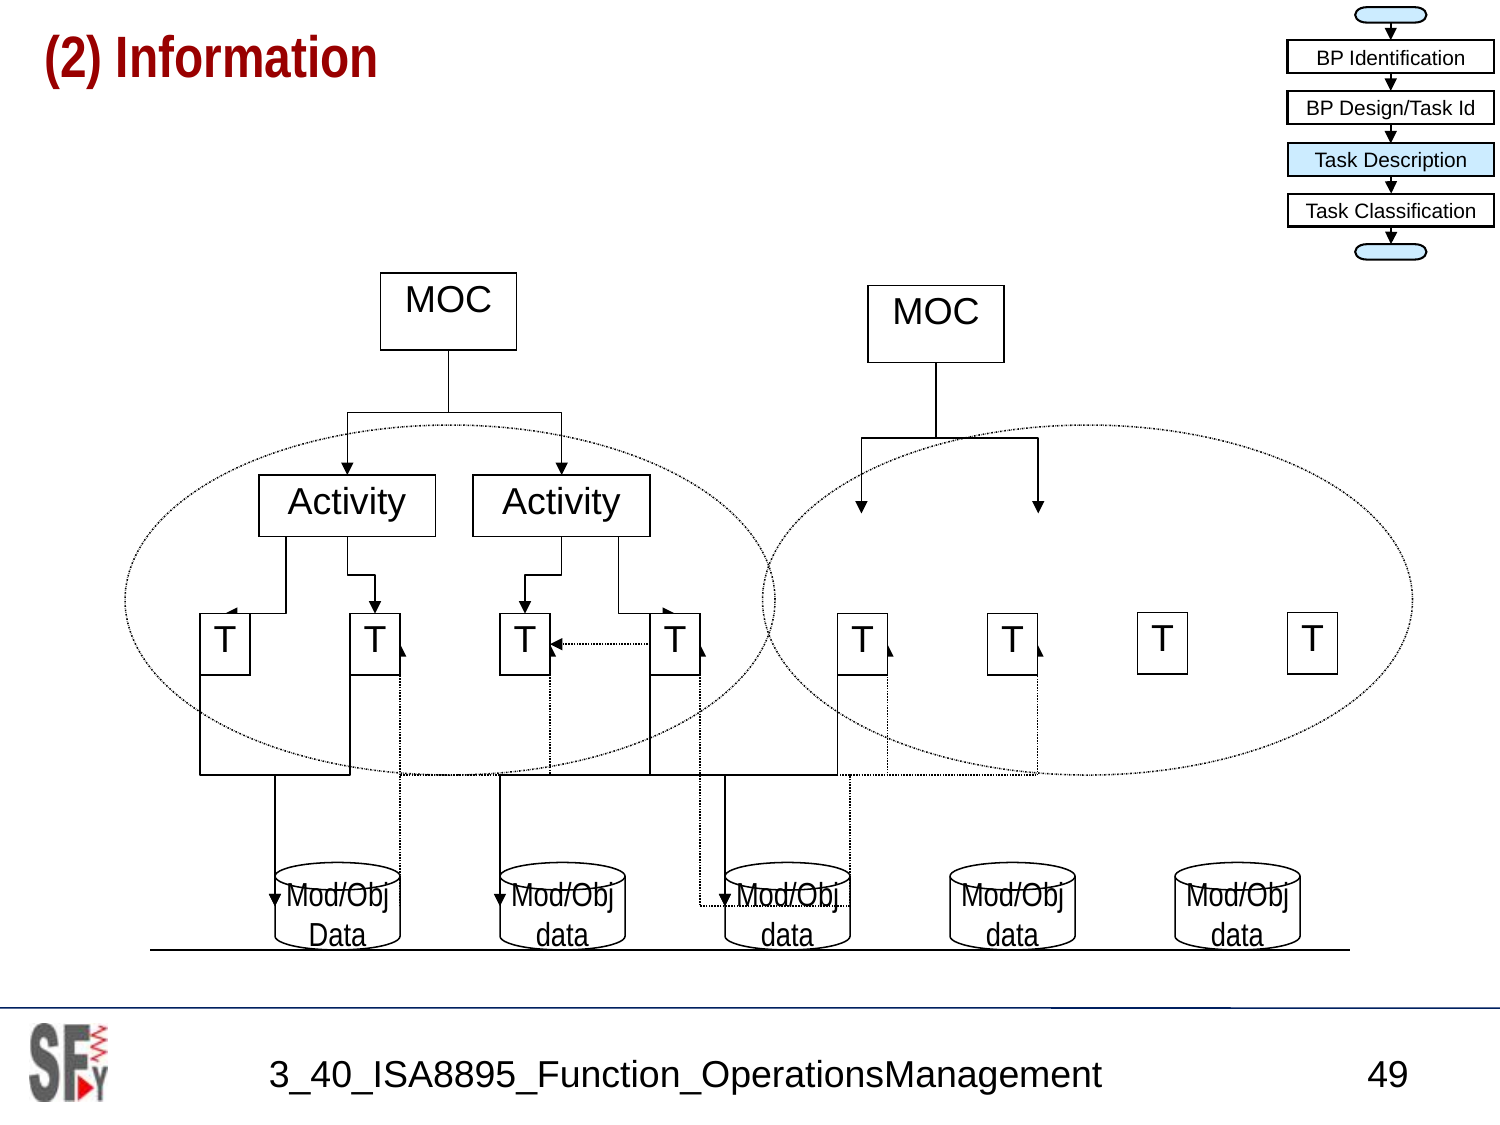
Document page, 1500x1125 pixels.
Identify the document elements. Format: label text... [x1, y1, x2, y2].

text_box [1392, 74, 1494, 90]
text_box [1392, 124, 1494, 143]
text_box [1287, 227, 1494, 262]
text_box BP Identification [1287, 40, 1494, 74]
text_box T [1137, 612, 1188, 674]
text_box T [500, 613, 550, 675]
text_box [1392, 176, 1494, 193]
text_box T [200, 613, 250, 675]
text_box MOC [380, 273, 517, 350]
text_box Mod/Obj data [950, 862, 1076, 949]
text_box [1287, 176, 1390, 193]
slide_number <numéro> [1352, 1034, 1490, 1103]
text_box Mod/Obj data [725, 862, 851, 949]
text_box Activity [473, 474, 650, 537]
text_box T [650, 613, 700, 675]
text_box MOC [868, 285, 1004, 363]
title (2) Information [29, 12, 1287, 138]
text_box Task Classification [1287, 193, 1495, 227]
footer 3_40_ISA8895_Function_OperationsManagement [253, 1034, 1336, 1103]
text_box Mod/Obj data [1175, 862, 1301, 950]
text_box T [350, 613, 400, 675]
text_box T [837, 613, 888, 675]
text_box Mod/Obj Data [275, 862, 401, 949]
text_box Activity [258, 474, 436, 537]
text_box Mod/Obj data [500, 862, 626, 949]
text_box [1287, 74, 1390, 90]
text_box Task Description [1287, 143, 1494, 176]
picture [29, 1023, 108, 1102]
text_box [1287, 5, 1494, 40]
text_box T [987, 613, 1038, 675]
text_box T [1287, 612, 1338, 674]
text_box BP Design/Task Id [1287, 90, 1495, 124]
text_box [1287, 124, 1390, 143]
